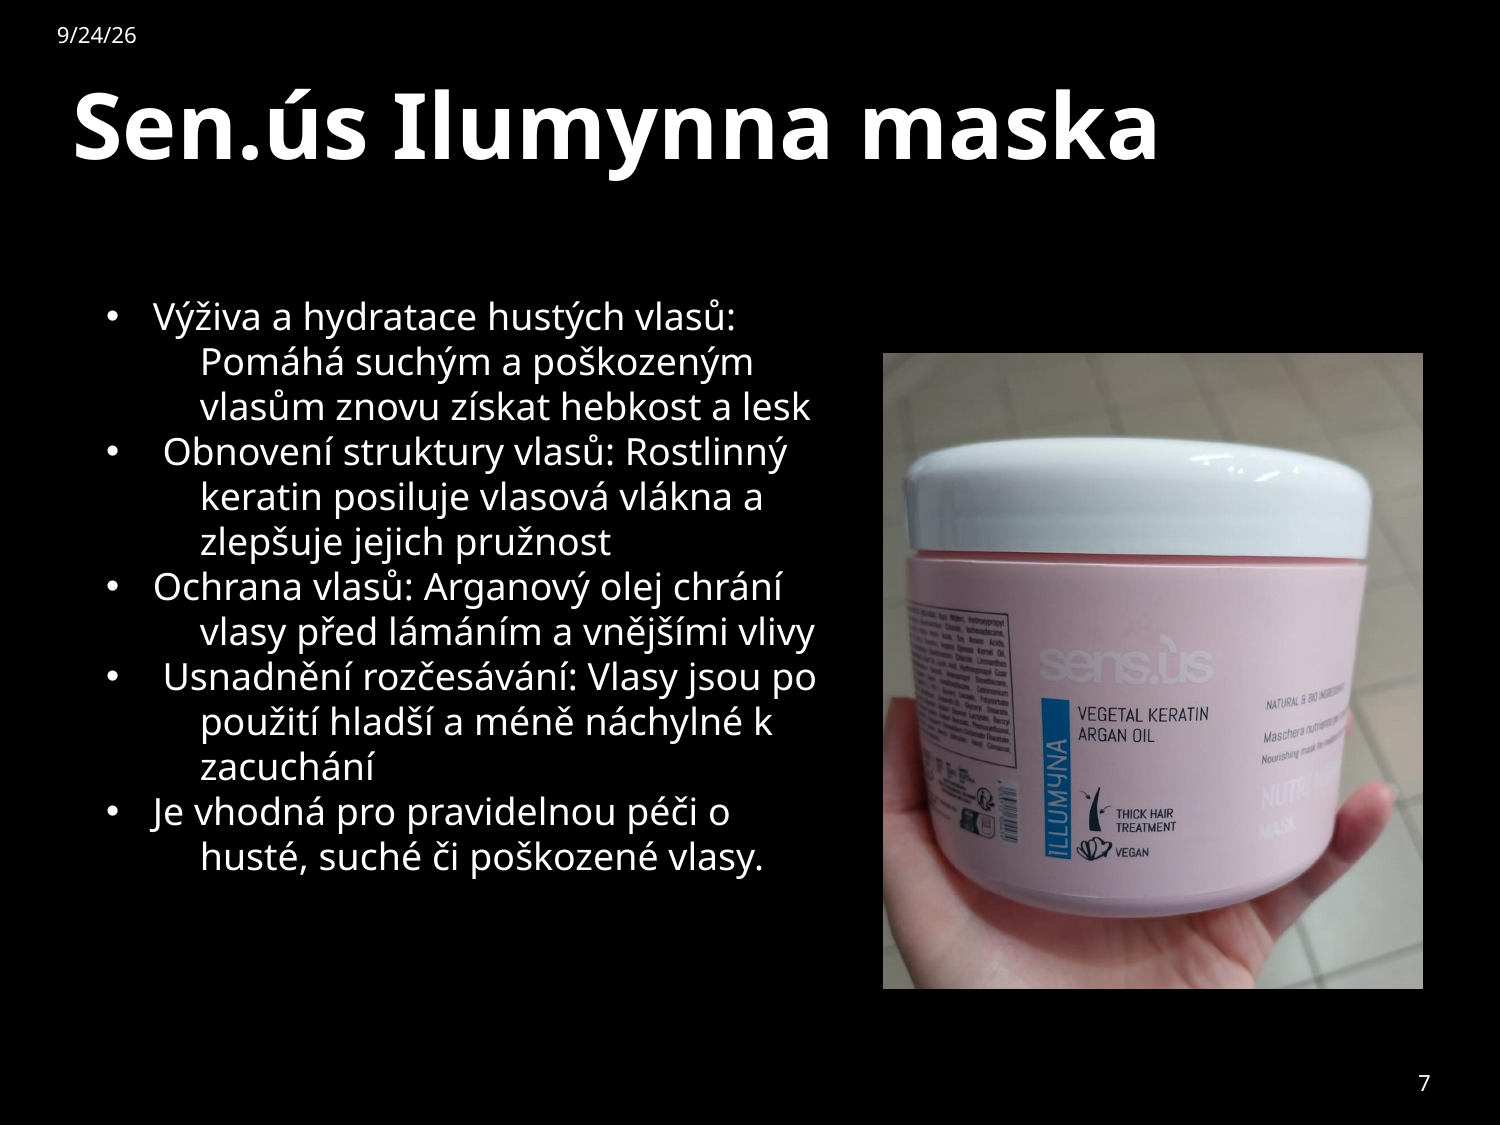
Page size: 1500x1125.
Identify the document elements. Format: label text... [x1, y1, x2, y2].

picture [883, 353, 1423, 989]
title Sen.ús Ilumynna maska [57, 0, 1283, 188]
text_box Výživa a hydratace hustých vlasů: Pomáhá suchým a poškozeným vlasům znovu získat hebkost a lesk Obnovení struktury vlasů: Rostlinný keratin posiluje vlasová vlákna a zlepšuje jejich pružnost Ochrana vlasů: Arganový olej chrání vlasy před lámáním a vnějšími vlivy Usnadnění rozčesávání: Vlasy jsou po použití hladší a méně náchylné k zacuchání Je vhodná pro pravidelnou péči o husté, suché či poškozené vlasy. [90, 285, 841, 892]
text_box 1/26/2026 [41, 10, 380, 63]
text_box [903, 1053, 1456, 1114]
